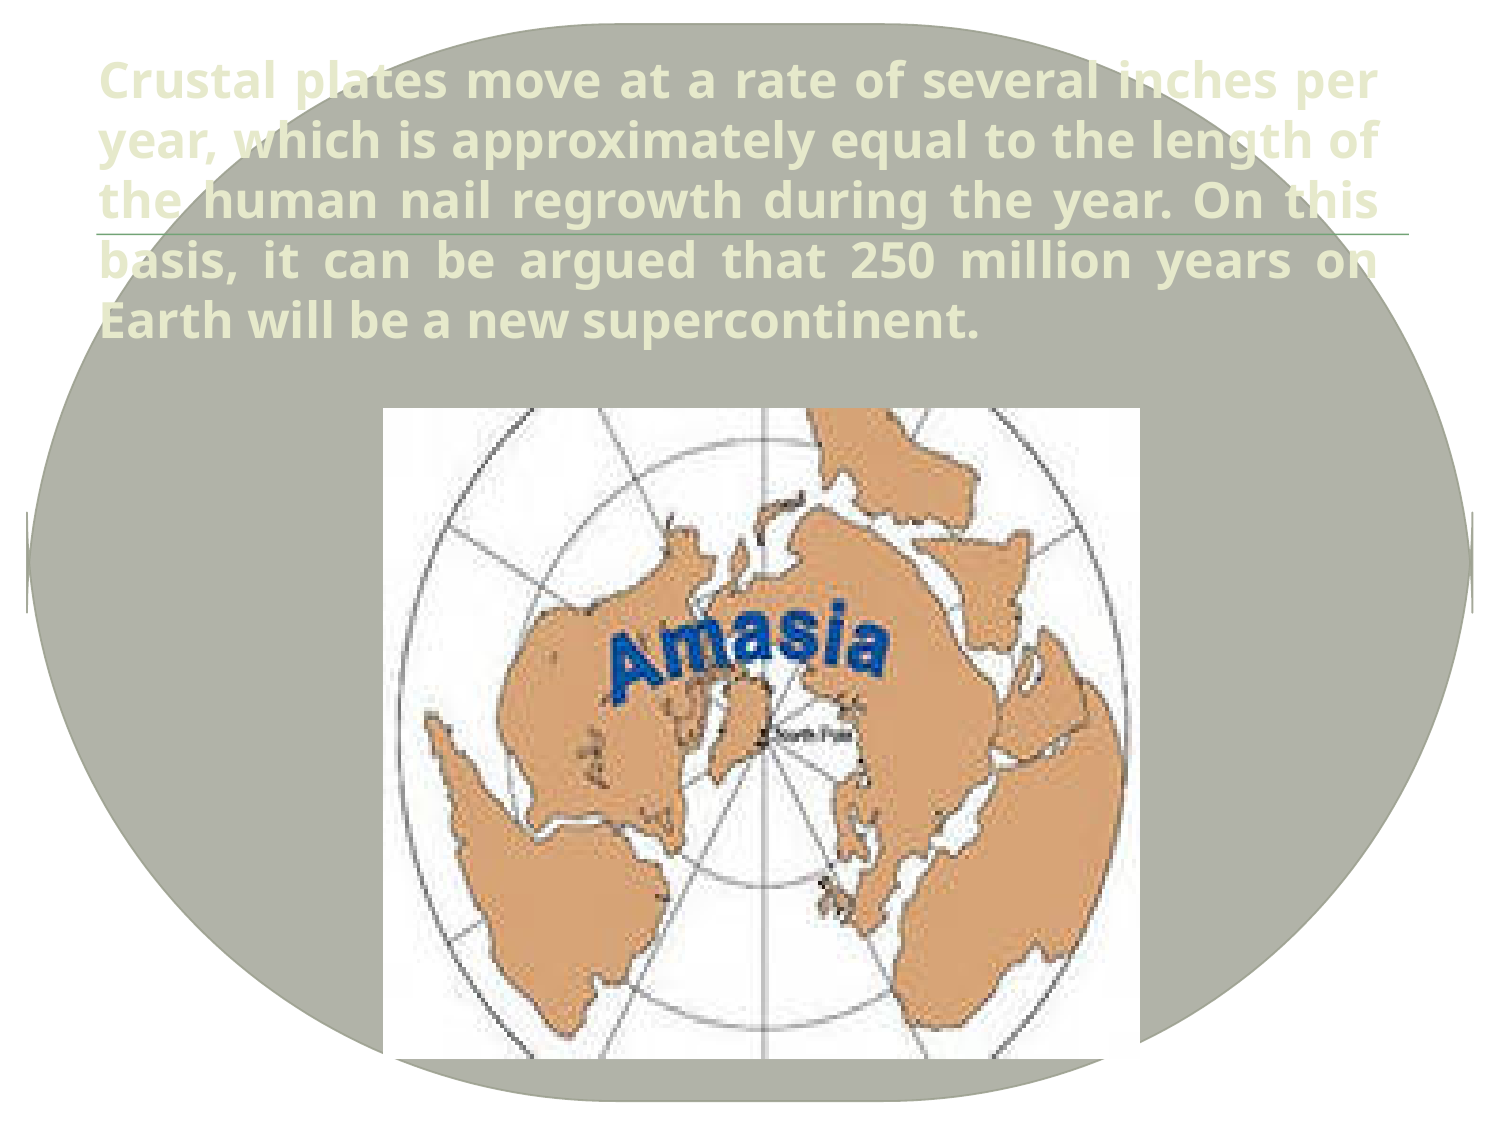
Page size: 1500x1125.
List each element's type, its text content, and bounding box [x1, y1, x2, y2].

picture [383, 408, 1140, 1059]
title Crustal plates move at a rate of several inches per year, which is approximately equal to the length of the human nail regrowth during the year. On this basis, it can be argued that 250 million years on Earth will be a new supercontinent. [75, 41, 1425, 362]
